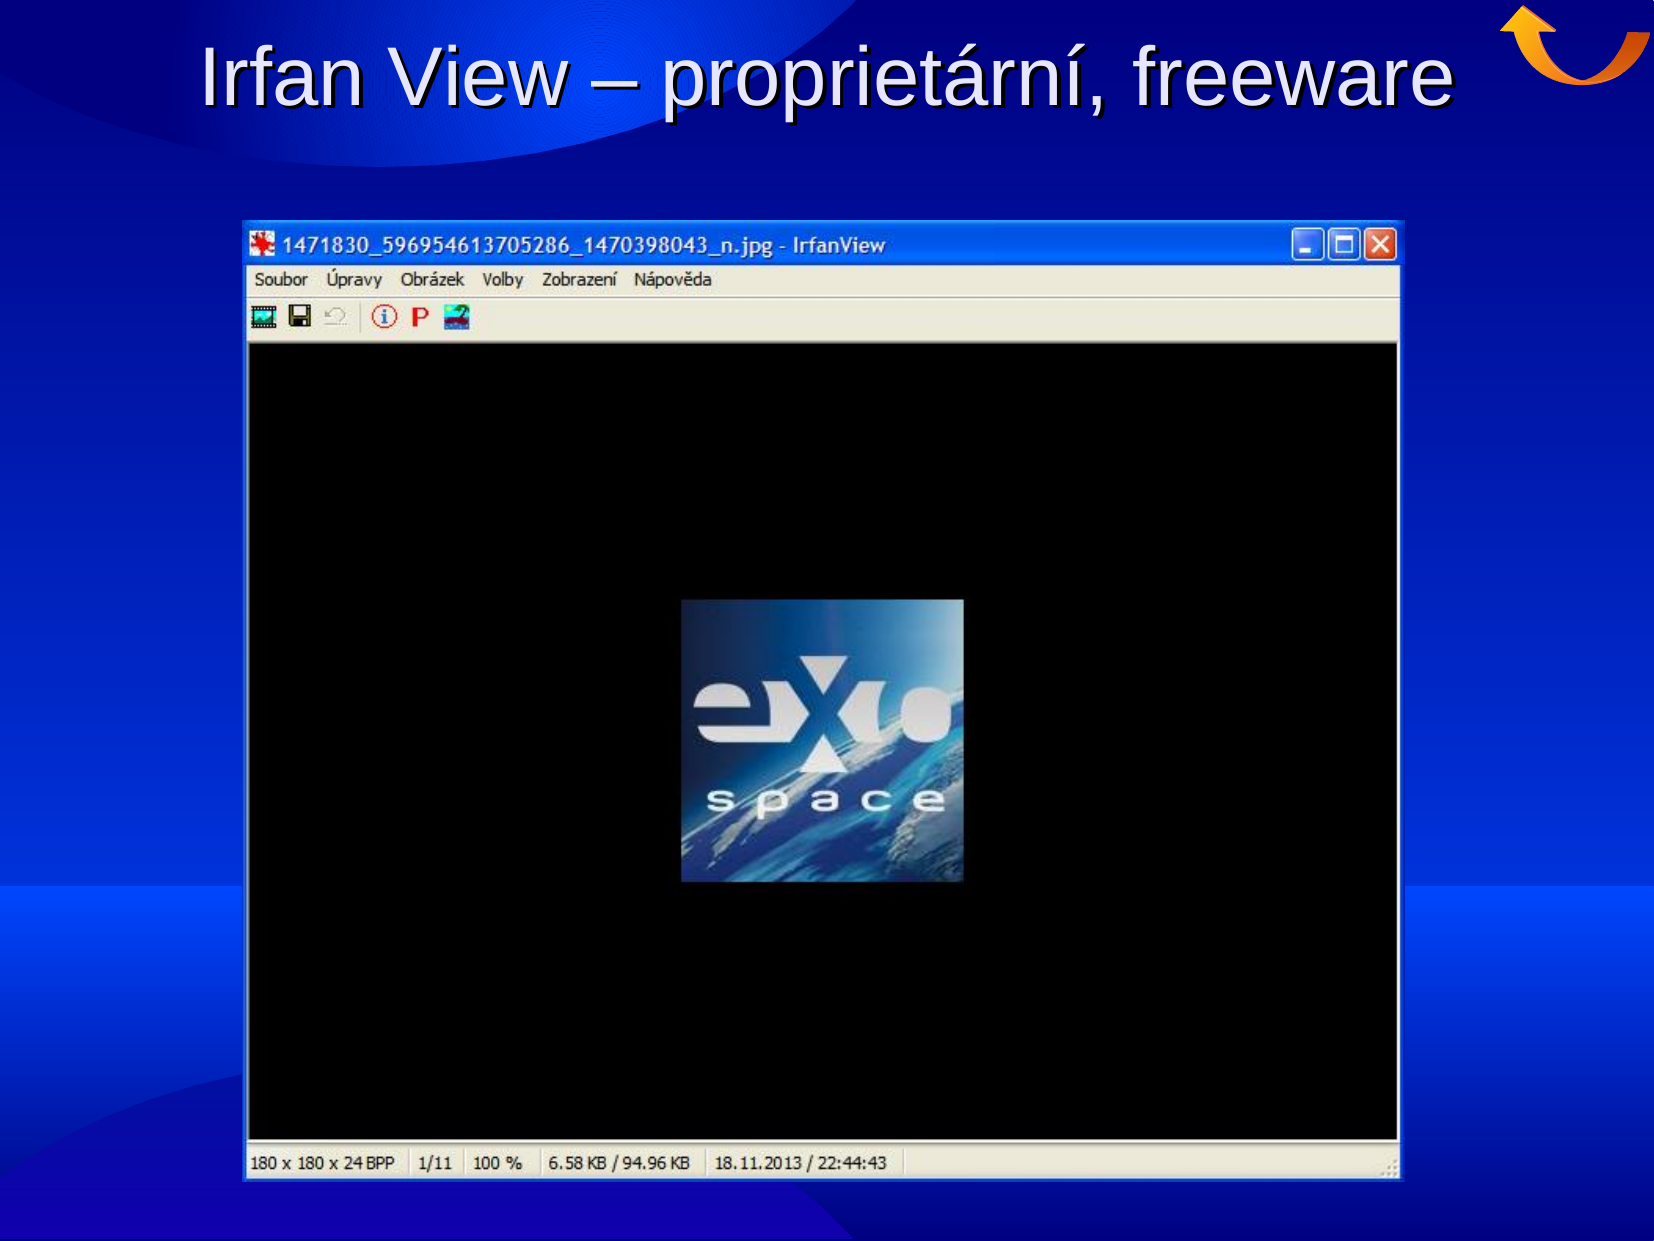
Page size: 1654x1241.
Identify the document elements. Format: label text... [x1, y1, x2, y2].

picture [242, 220, 1405, 1182]
picture [1496, 0, 1654, 91]
title Irfan View – proprietární, freeware [121, 0, 1534, 181]
